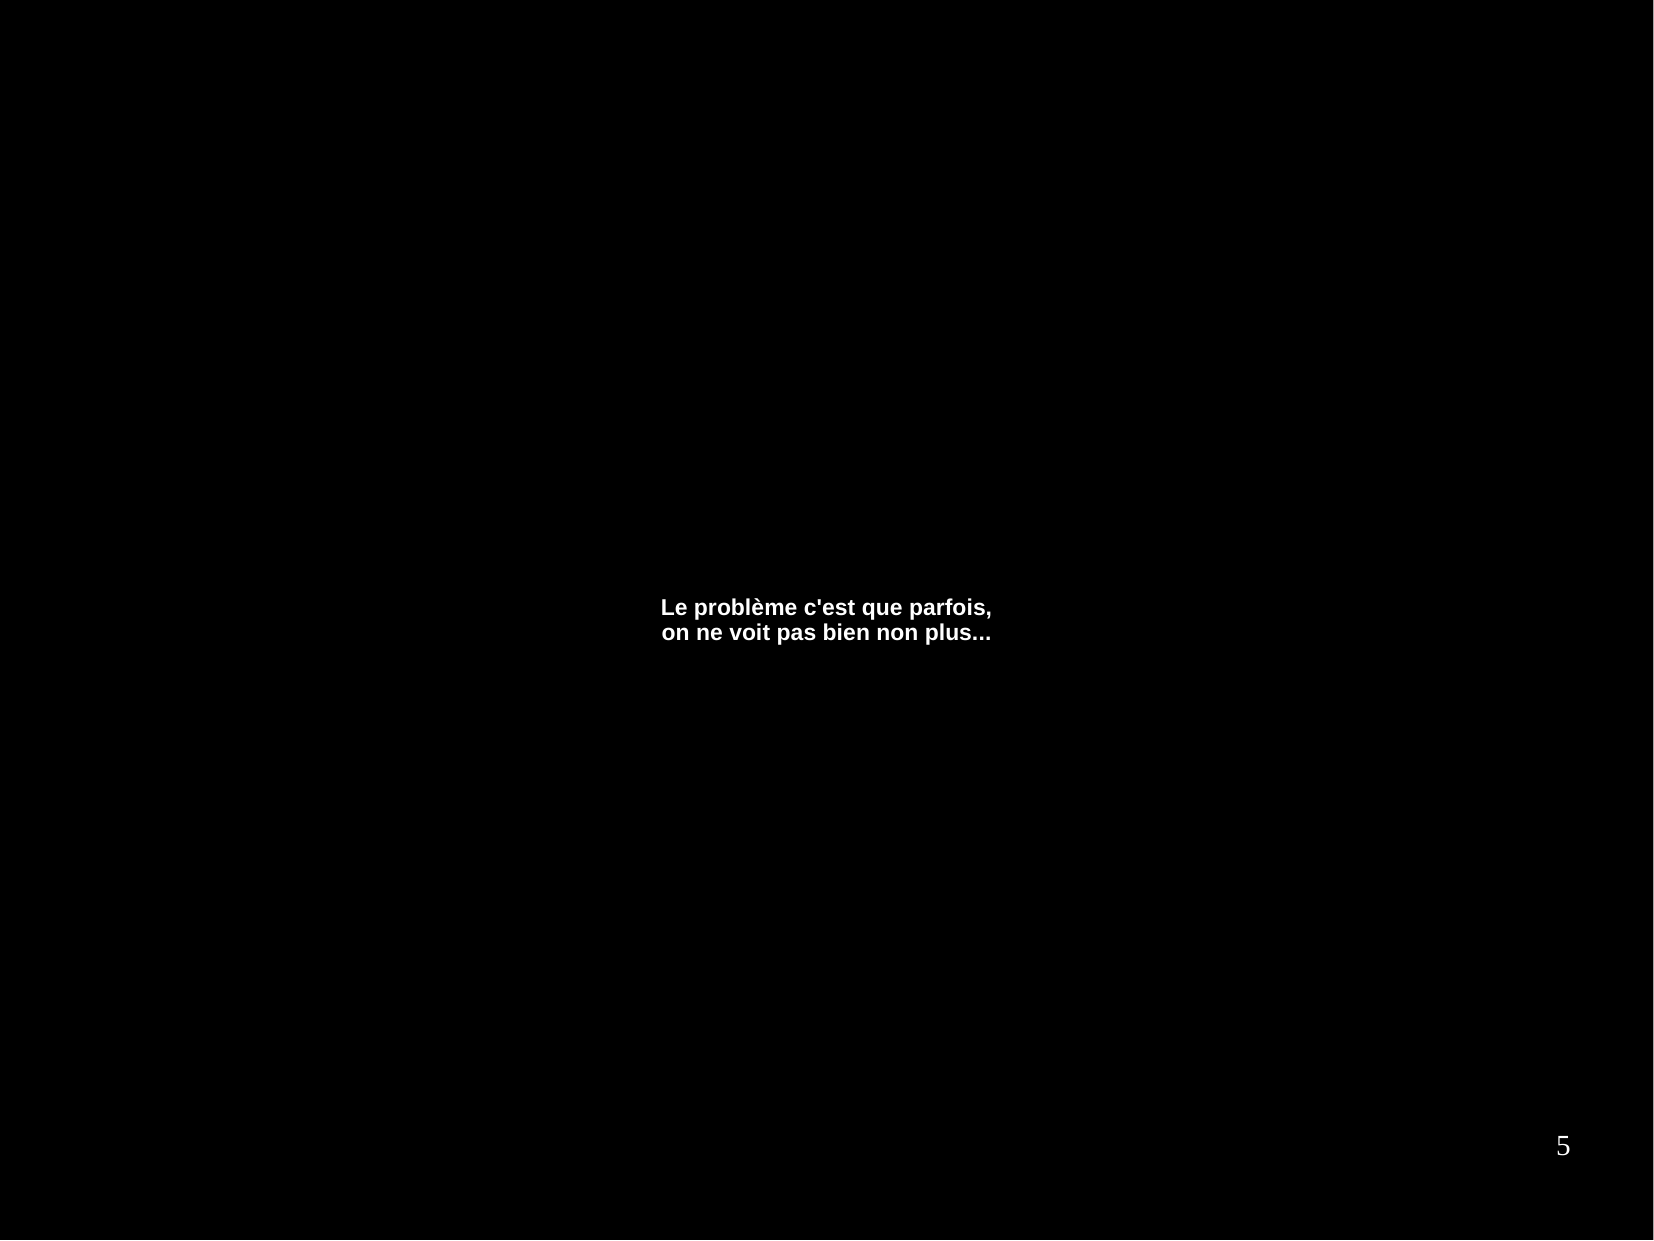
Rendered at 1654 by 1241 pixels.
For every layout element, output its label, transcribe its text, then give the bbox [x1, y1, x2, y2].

text_box Le problème c'est que parfois, on ne voit pas bien non plus... [646, 587, 1008, 654]
